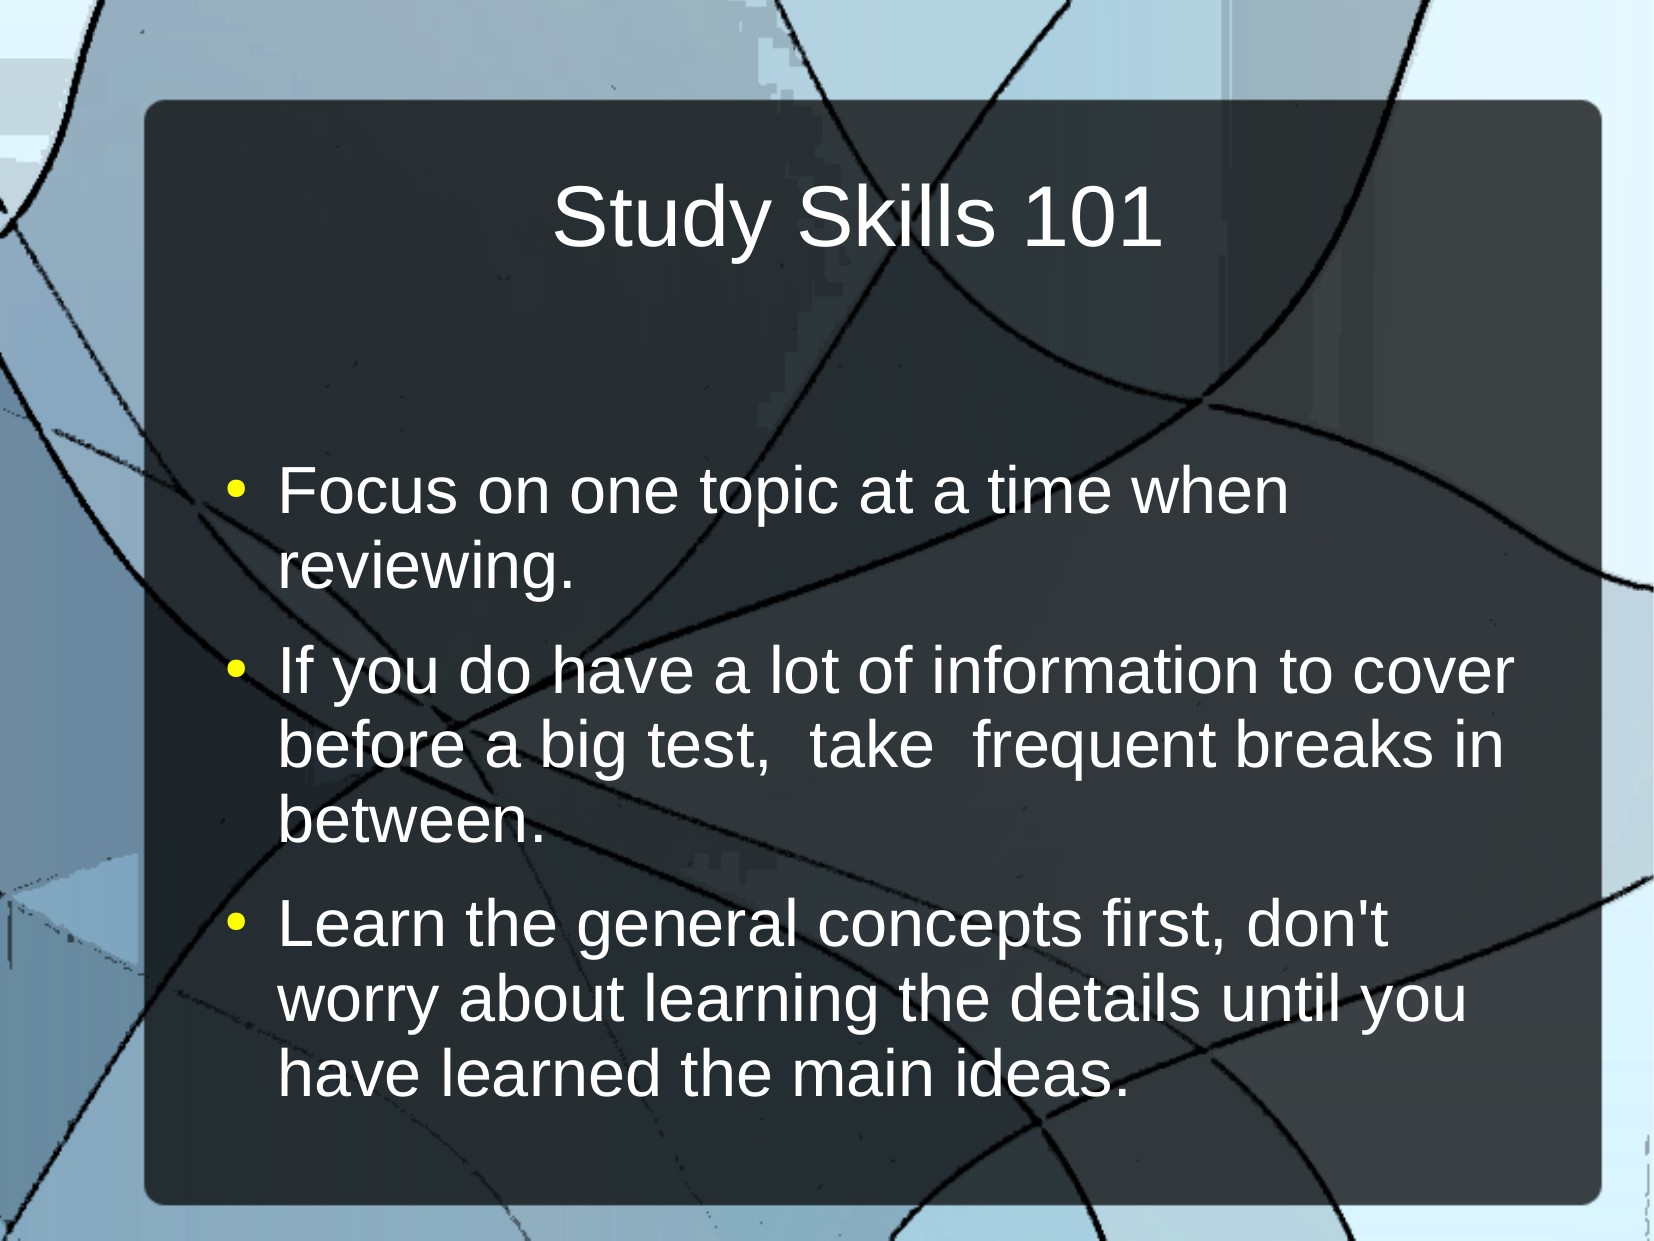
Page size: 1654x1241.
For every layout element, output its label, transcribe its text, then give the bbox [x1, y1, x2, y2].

title Study Skills 101 [159, 108, 1583, 325]
picture [0, 0, 1654, 1241]
list Focus on one topic at a time when reviewing. If you do have a lot of information to cover before a big test, take frequent breaks in between. Learn the general concepts first, don't worry about learning the details until you have learned the main ideas. [206, 349, 1571, 1111]
